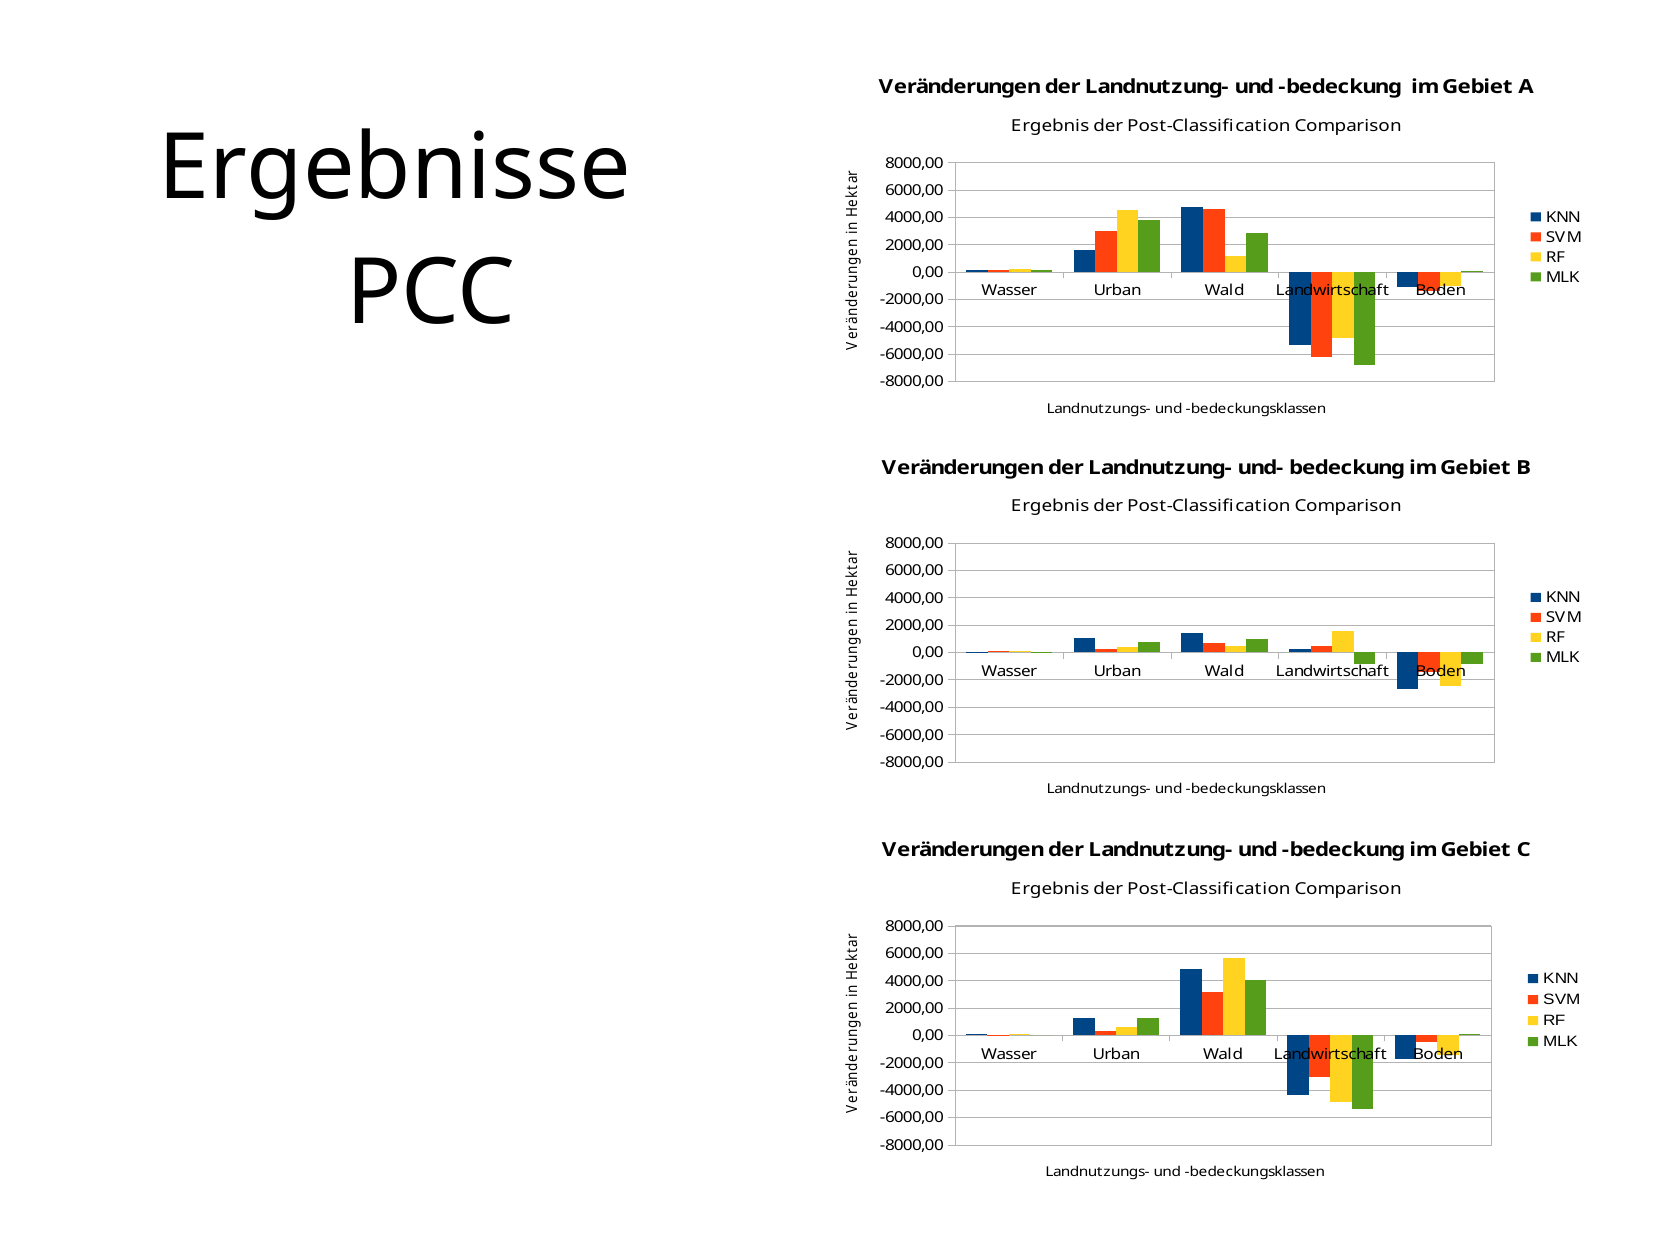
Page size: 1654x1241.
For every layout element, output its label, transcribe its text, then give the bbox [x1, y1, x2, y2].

title Ergebnisse PCC [82, 49, 708, 402]
chart [708, 0, 1654, 1241]
